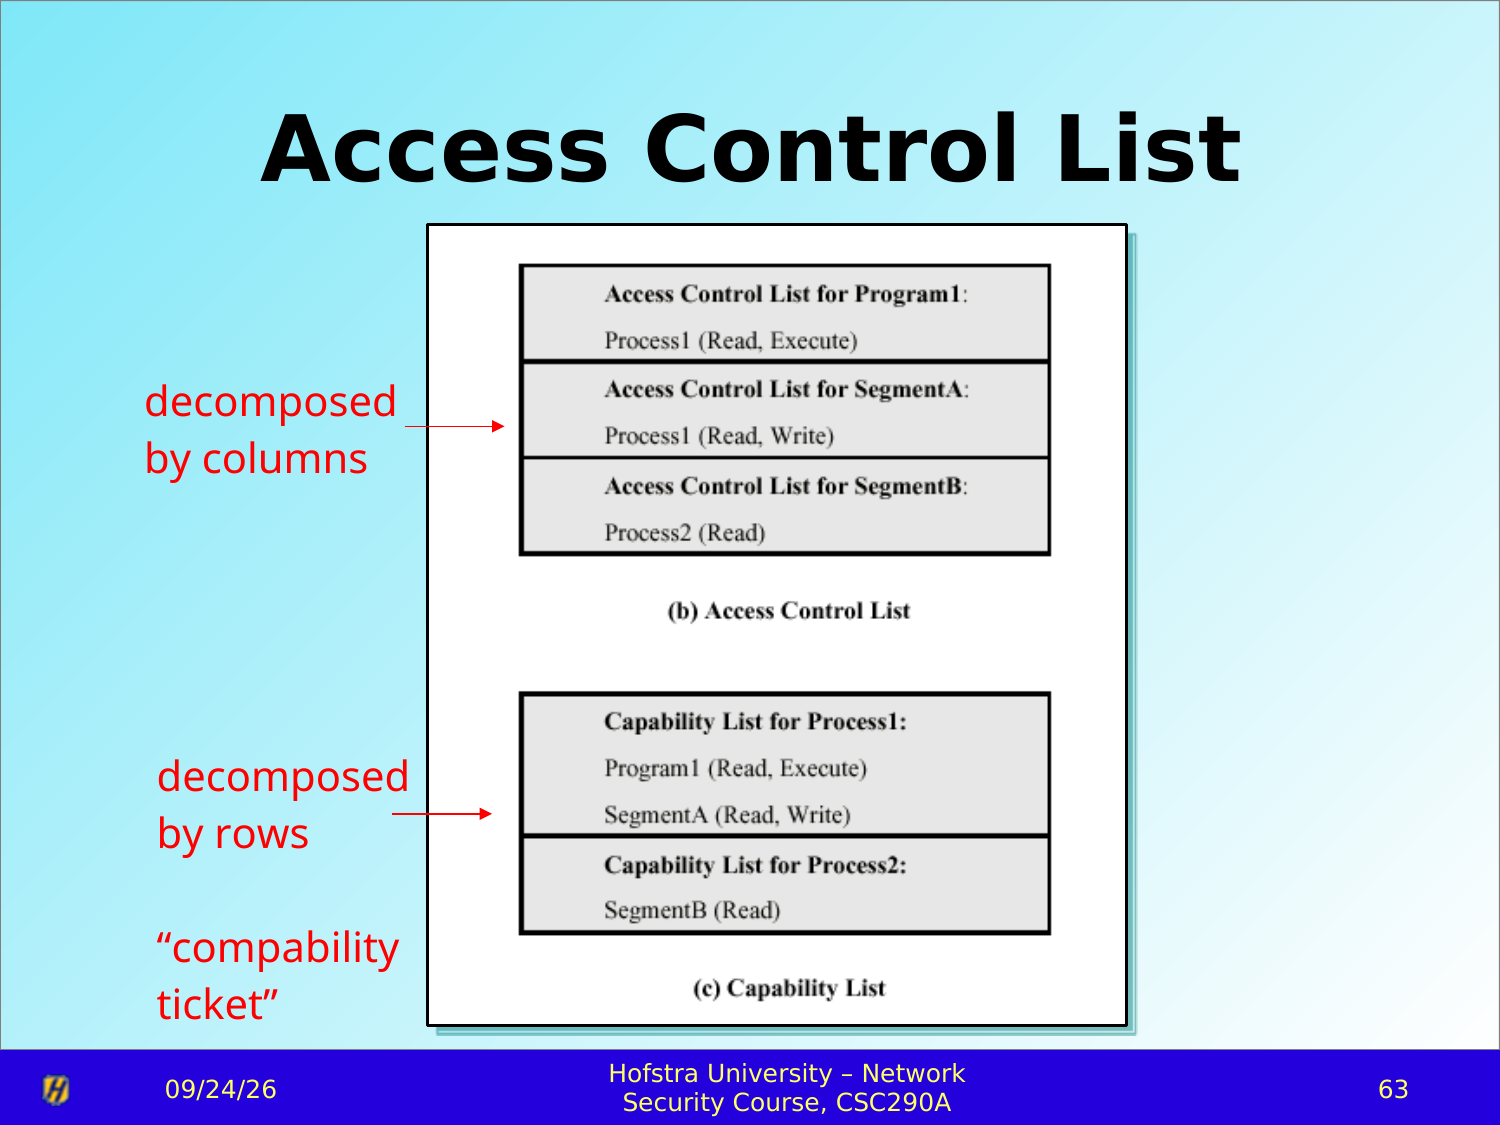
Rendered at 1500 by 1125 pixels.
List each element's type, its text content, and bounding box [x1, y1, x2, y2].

picture [37, 1072, 76, 1110]
text_box decomposed by rows “compability ticket” [141, 738, 426, 1040]
picture [429, 226, 1126, 1024]
title Access Control List [112, 84, 1391, 212]
text_box decomposed by columns [129, 363, 413, 494]
